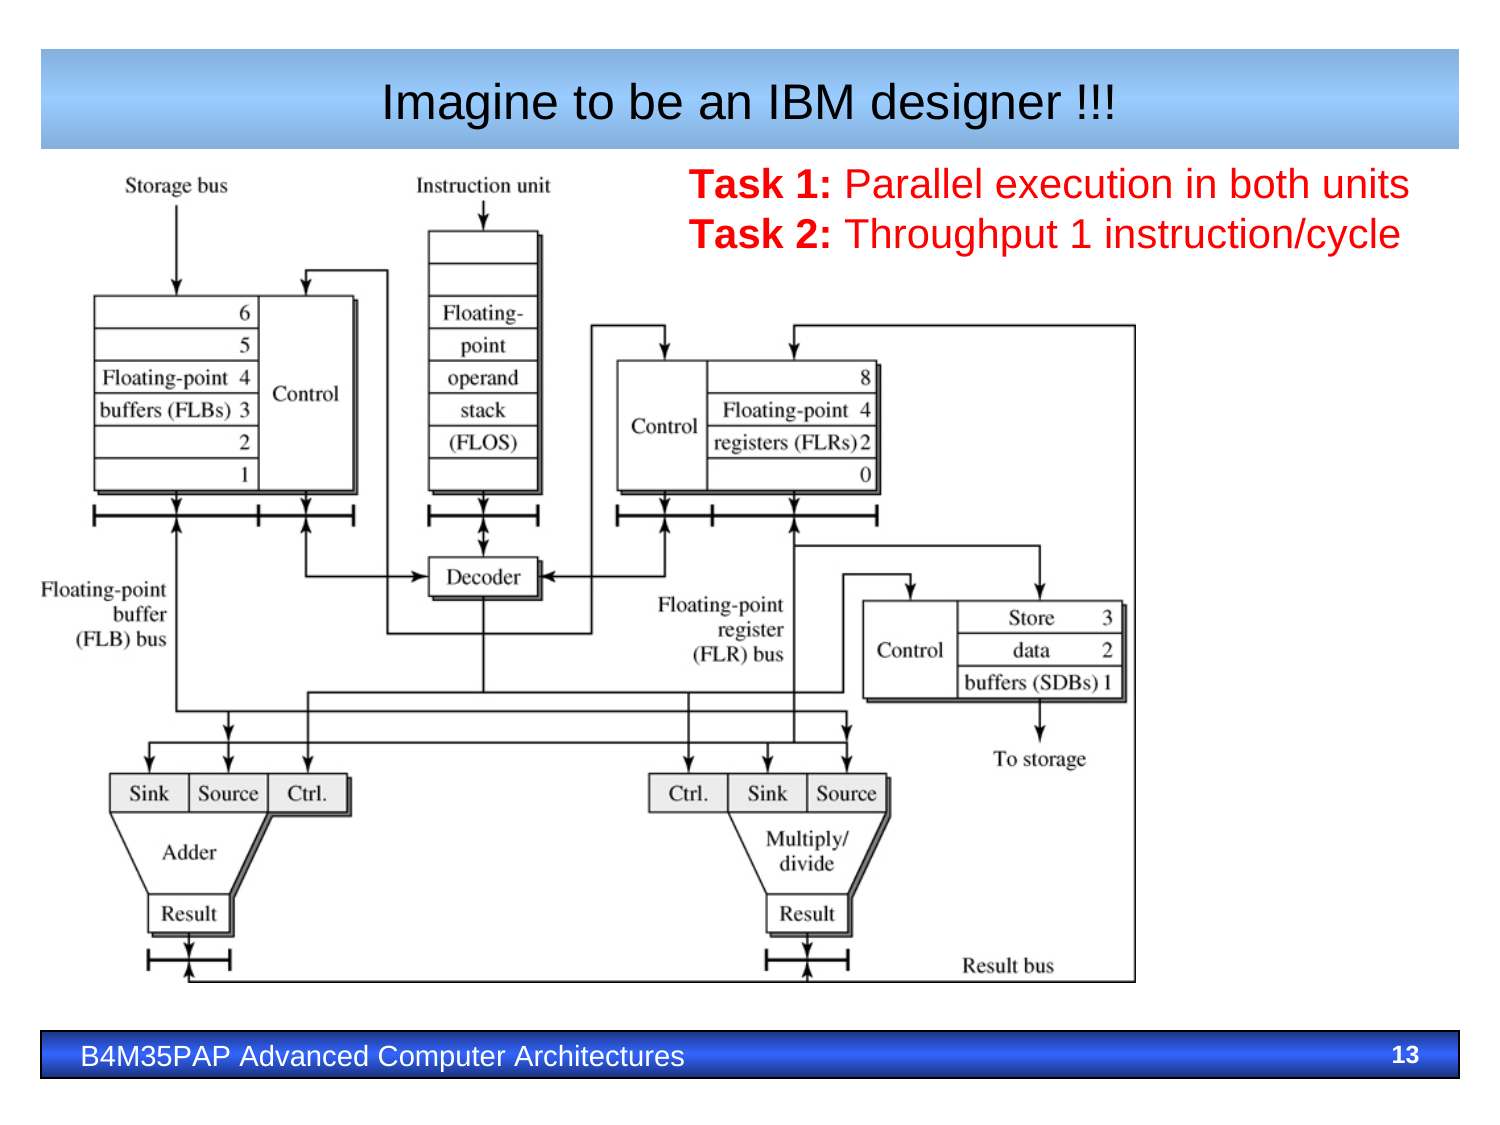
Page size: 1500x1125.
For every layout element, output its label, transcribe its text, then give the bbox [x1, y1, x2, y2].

picture [41, 173, 1136, 983]
title Imagine to be an IBM designer !!! [41, 49, 1459, 149]
text_box Task 1: Parallel execution in both units Task 2: Throughput 1 instruction/cycle [673, 148, 1500, 265]
